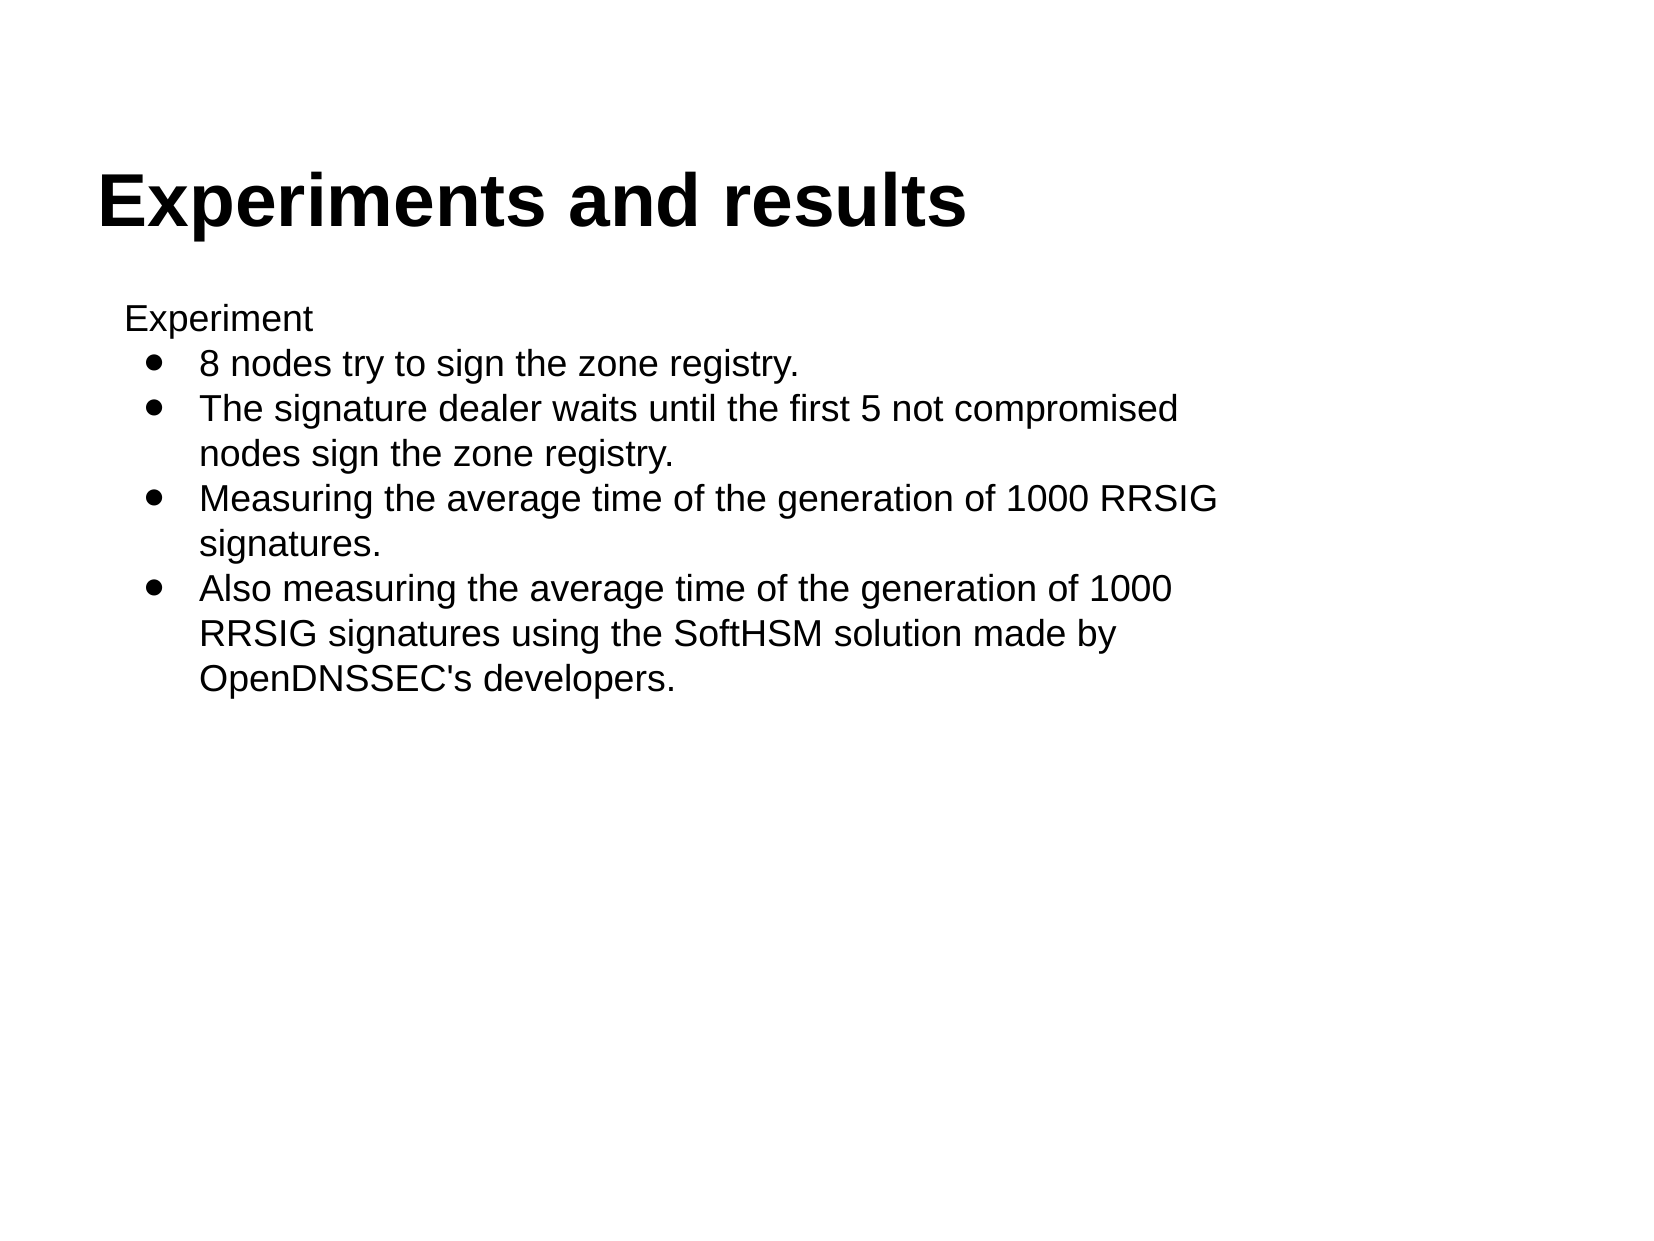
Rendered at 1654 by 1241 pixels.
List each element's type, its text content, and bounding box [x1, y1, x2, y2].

title Experiments and results [82, 49, 1571, 257]
text_box Experiment 8 nodes try to sign the zone registry. The signature dealer waits until the first 5 not compromised nodes sign the zone registry. Measuring the average time of the generation of 1000 RRSIG signatures. Also measuring the average time of the generation of 1000 RRSIG signatures using the SoftHSM solution made by OpenDNSSEC's developers. [109, 278, 1284, 1082]
